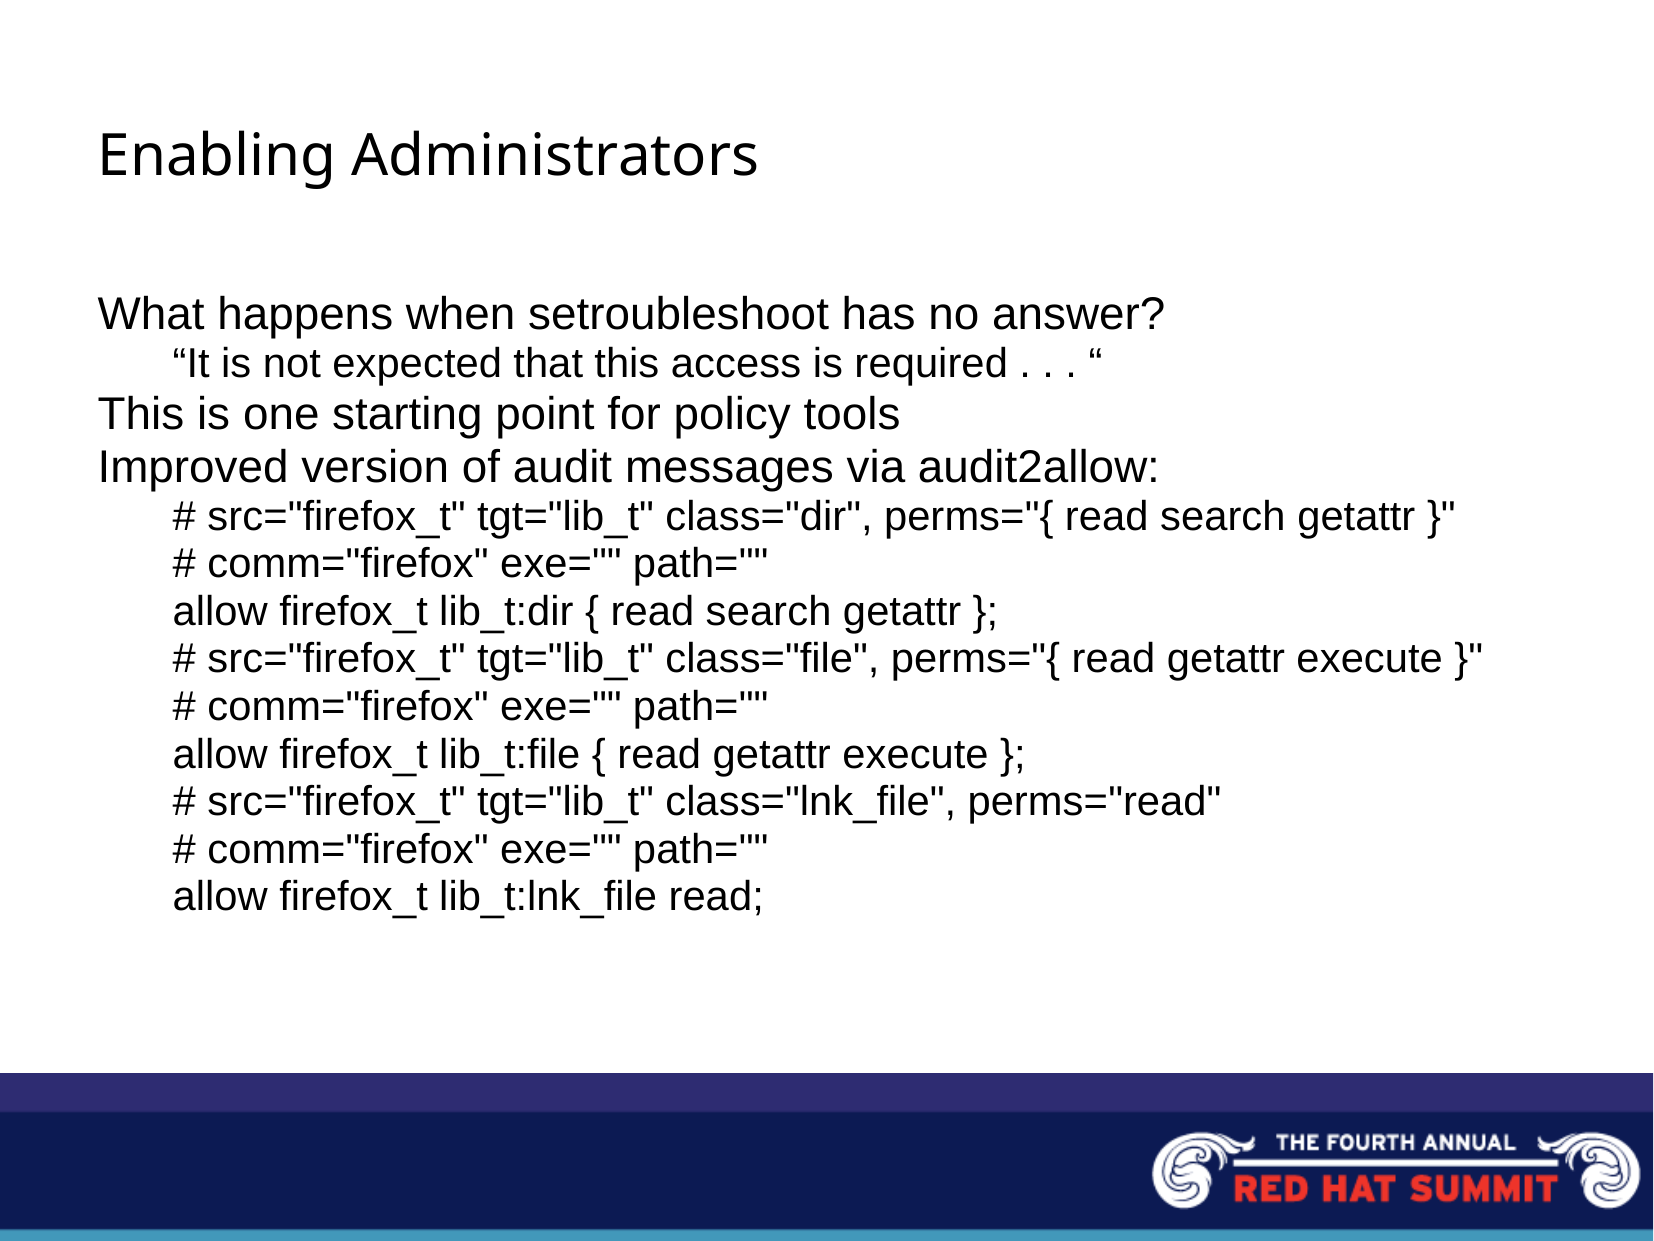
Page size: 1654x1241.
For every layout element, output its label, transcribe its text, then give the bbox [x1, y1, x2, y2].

picture [0, 1073, 1654, 1241]
list What happens when setroubleshoot has no answer? “It is not expected that this access is required . . . “ This is one starting point for policy tools Improved version of audit messages via audit2allow: # src="firefox_t" tgt="lib_t" class="dir", perms="{ read search getattr }" # comm="firefox" exe="" path="" allow firefox_t lib_t:dir { read search getattr }; # src="firefox_t" tgt="lib_t" class="file", perms="{ read getattr execute }" # comm="firefox" exe="" path="" allow firefox_t lib_t:file { read getattr execute }; # src="firefox_t" tgt="lib_t" class="lnk_file", perms="read" # comm="firefox" exe="" path="" allow firefox_t lib_t:lnk_file read; [82, 289, 1571, 1154]
title Enabling Administrators [82, 49, 1571, 257]
